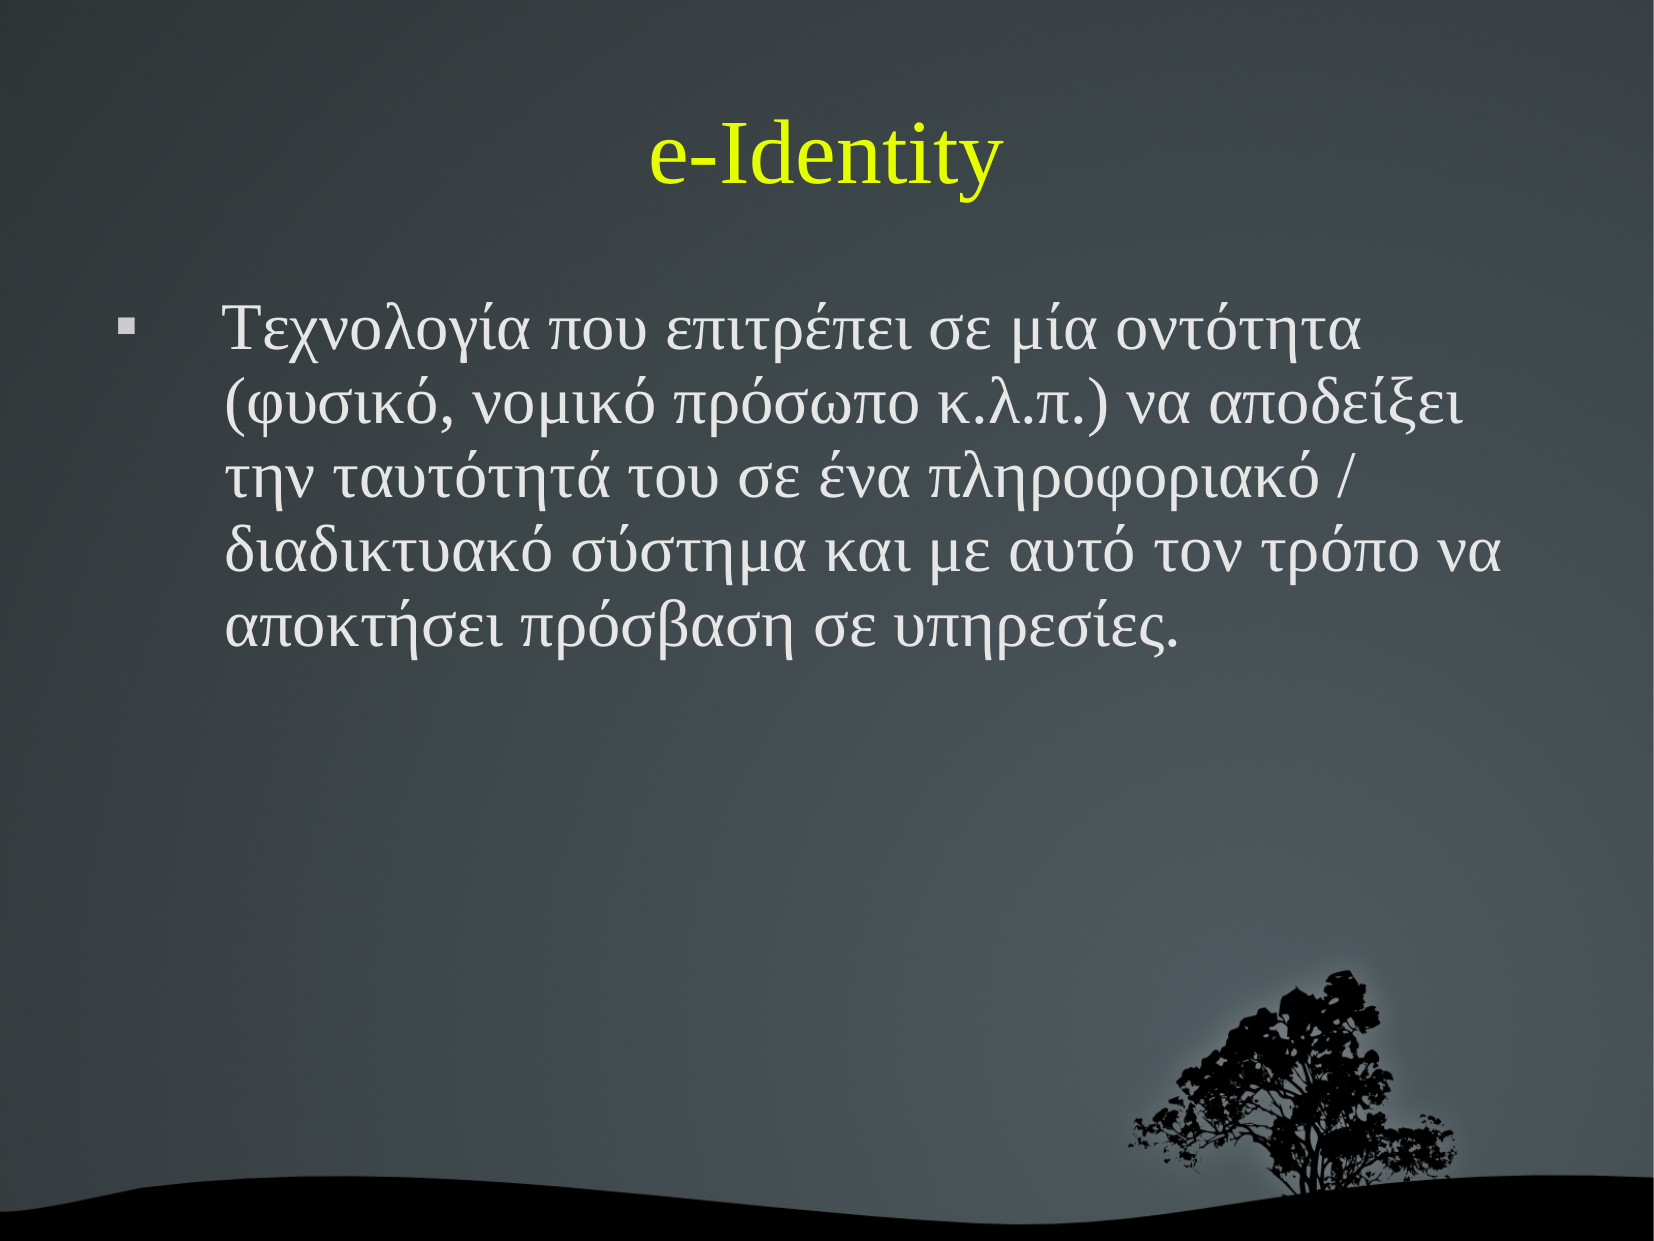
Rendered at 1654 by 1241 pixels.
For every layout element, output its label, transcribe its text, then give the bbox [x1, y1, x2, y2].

list Τεχνολογία που επιτρέπει σε μία οντότητα (φυσικό, νομικό πρόσωπο κ.λ.π.) να αποδείξει την ταυτότητά του σε ένα πληροφοριακό / διαδικτυακό σύστημα και με αυτό τον τρόπο να αποκτήσει πρόσβαση σε υπηρεσίες. [82, 290, 1571, 1094]
picture [0, 0, 1654, 1241]
title e-Identity [82, 56, 1571, 250]
